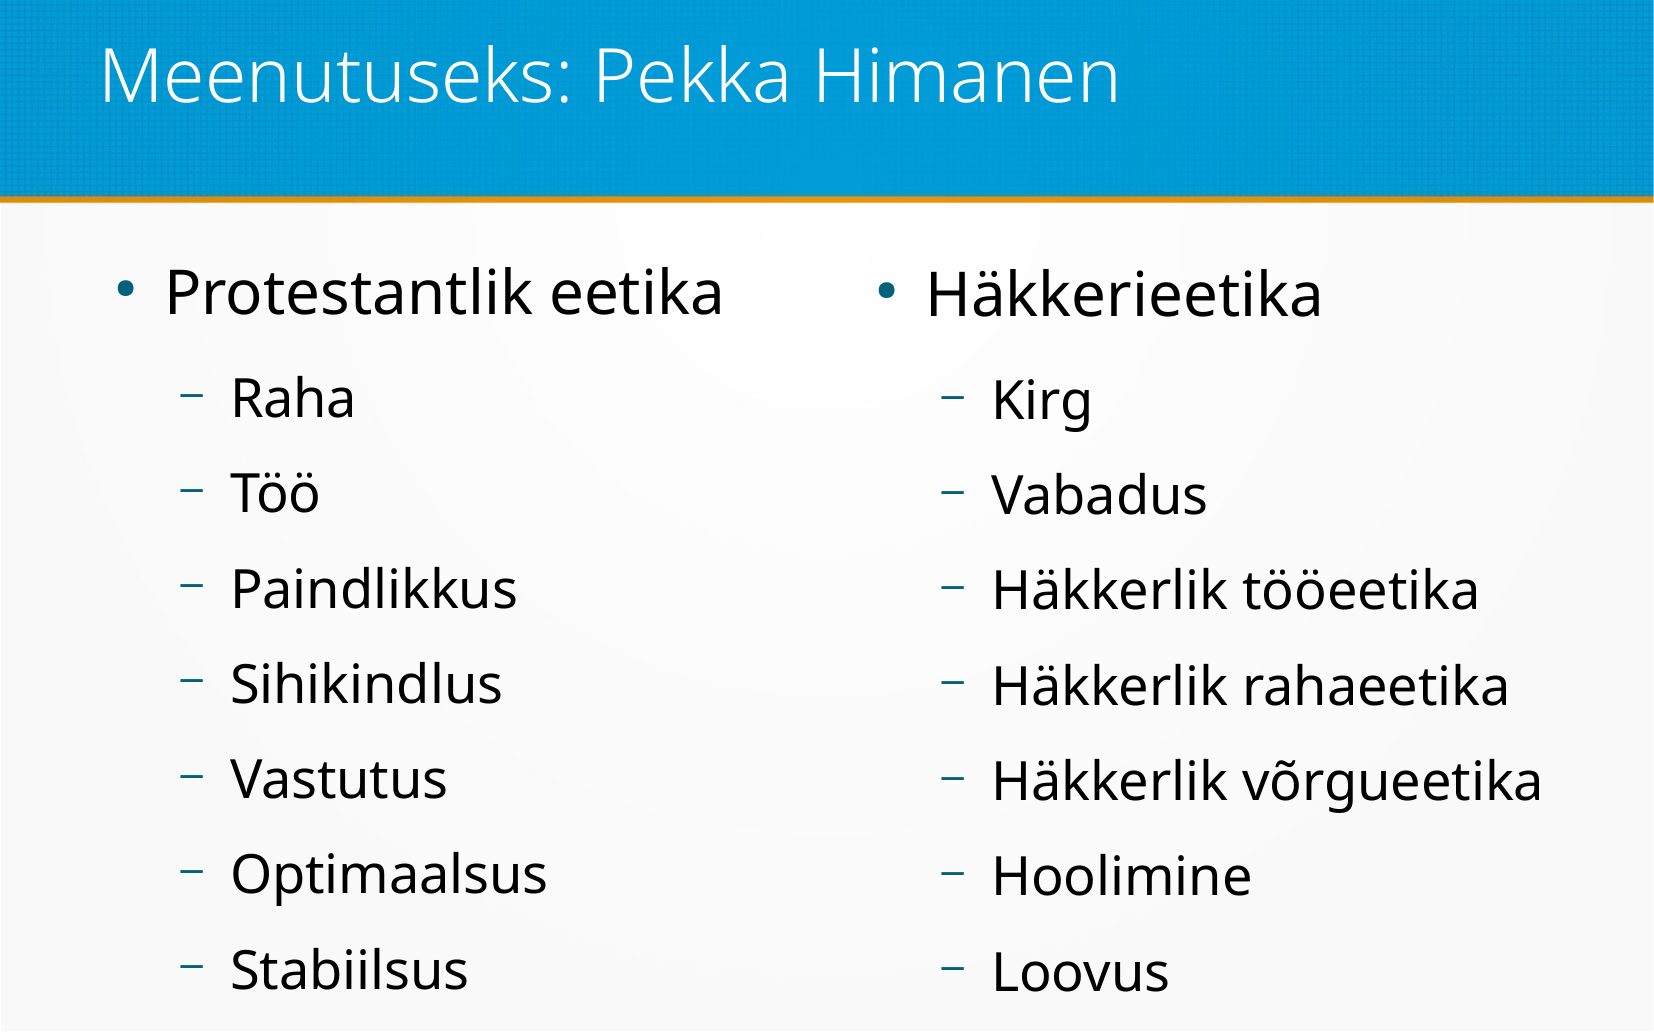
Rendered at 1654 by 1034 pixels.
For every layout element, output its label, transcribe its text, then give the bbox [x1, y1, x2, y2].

list Protestantlik eetika Raha Töö Paindlikkus Sihikindlus Vastutus Optimaalsus Stabiilsus [98, 248, 958, 1014]
title Meenutuseks: Pekka Himanen [98, 19, 1654, 227]
picture [0, 195, 1654, 1034]
list Häkkerieetika Kirg Vabadus Häkkerlik tööeetika Häkkerlik rahaeetika Häkkerlik võrgueetika Hoolimine Loovus [859, 250, 1654, 1016]
